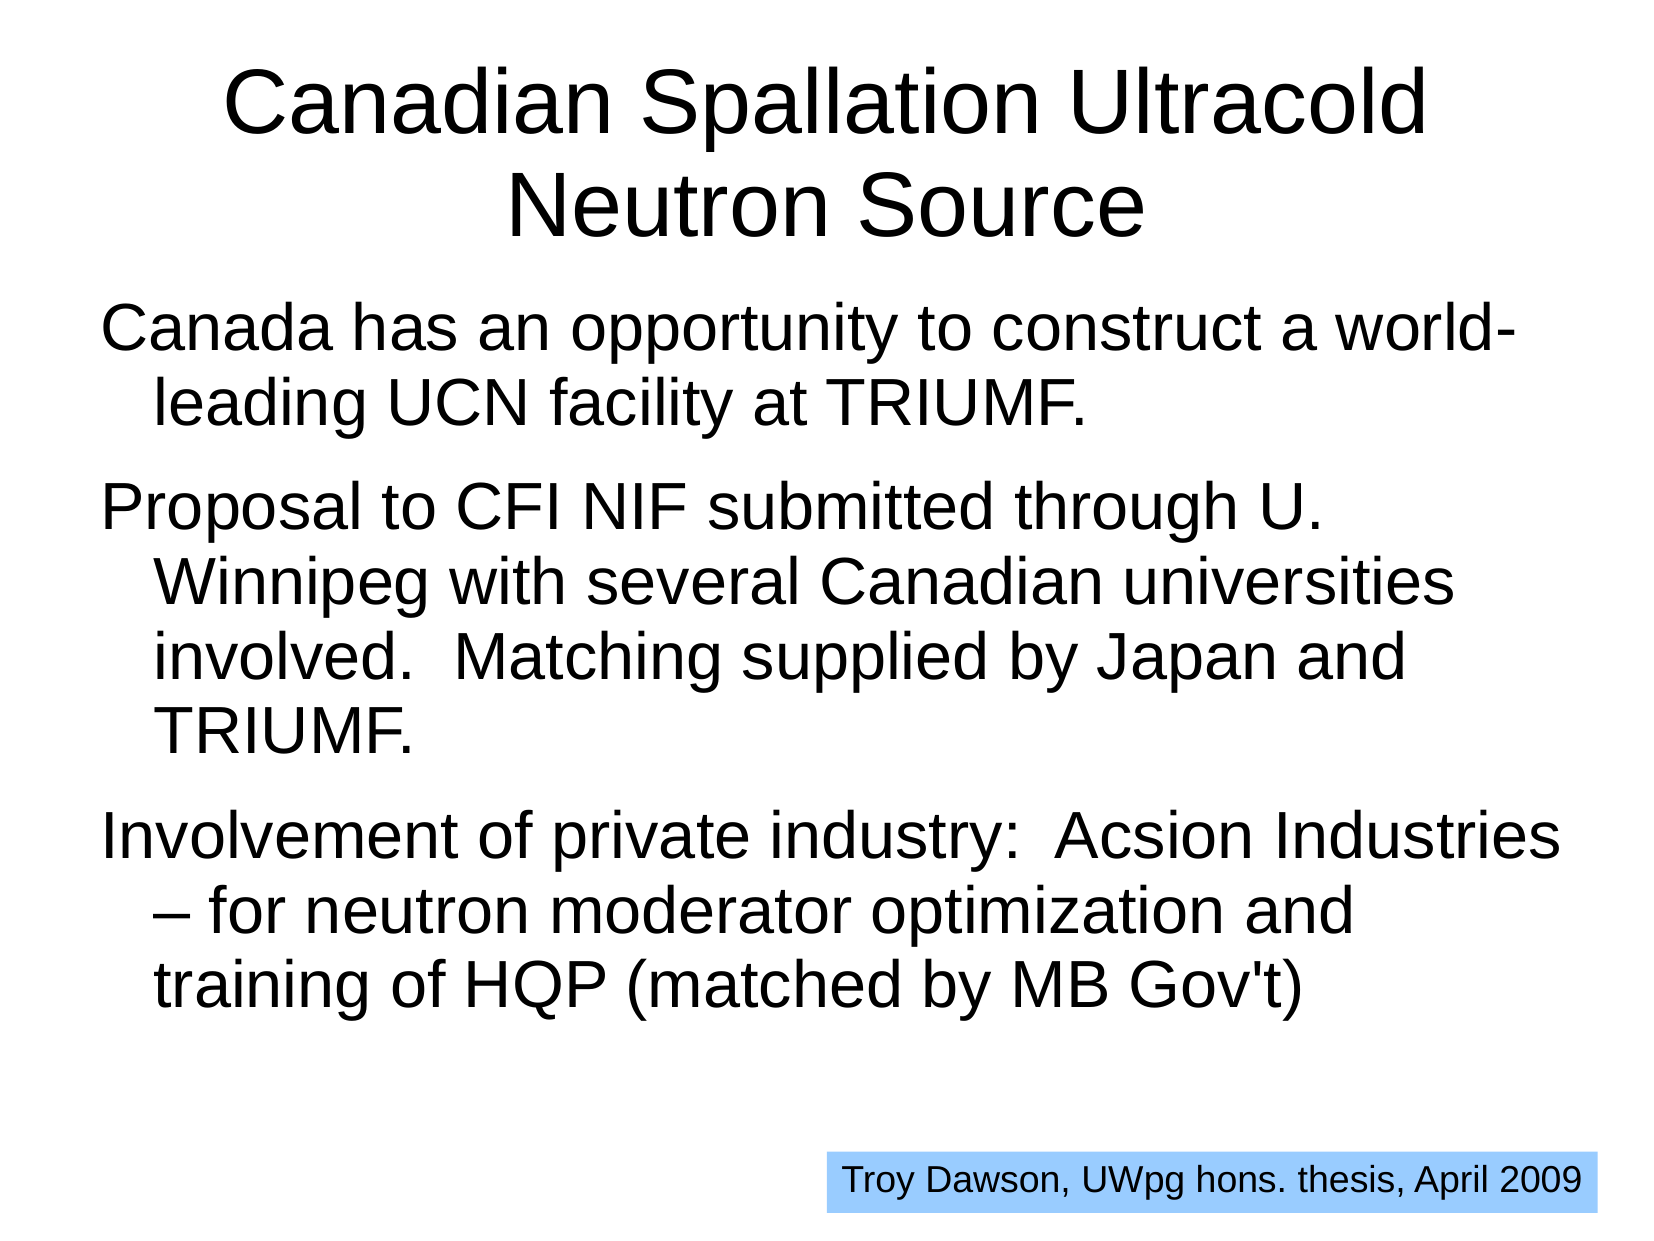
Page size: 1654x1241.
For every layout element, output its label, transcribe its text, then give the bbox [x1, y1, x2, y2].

title Canadian Spallation Ultracold Neutron Source [82, 39, 1571, 267]
text_box Troy Dawson, UWpg hons. thesis, April 2009 [826, 1151, 1598, 1213]
list Canada has an opportunity to construct a world-leading UCN facility at TRIUMF. Proposal to CFI NIF submitted through U. Winnipeg with several Canadian universities involved. Matching supplied by Japan and TRIUMF. Involvement of private industry: Acsion Industries – for neutron moderator optimization and training of HQP (matched by MB Gov't) [82, 290, 1571, 1097]
